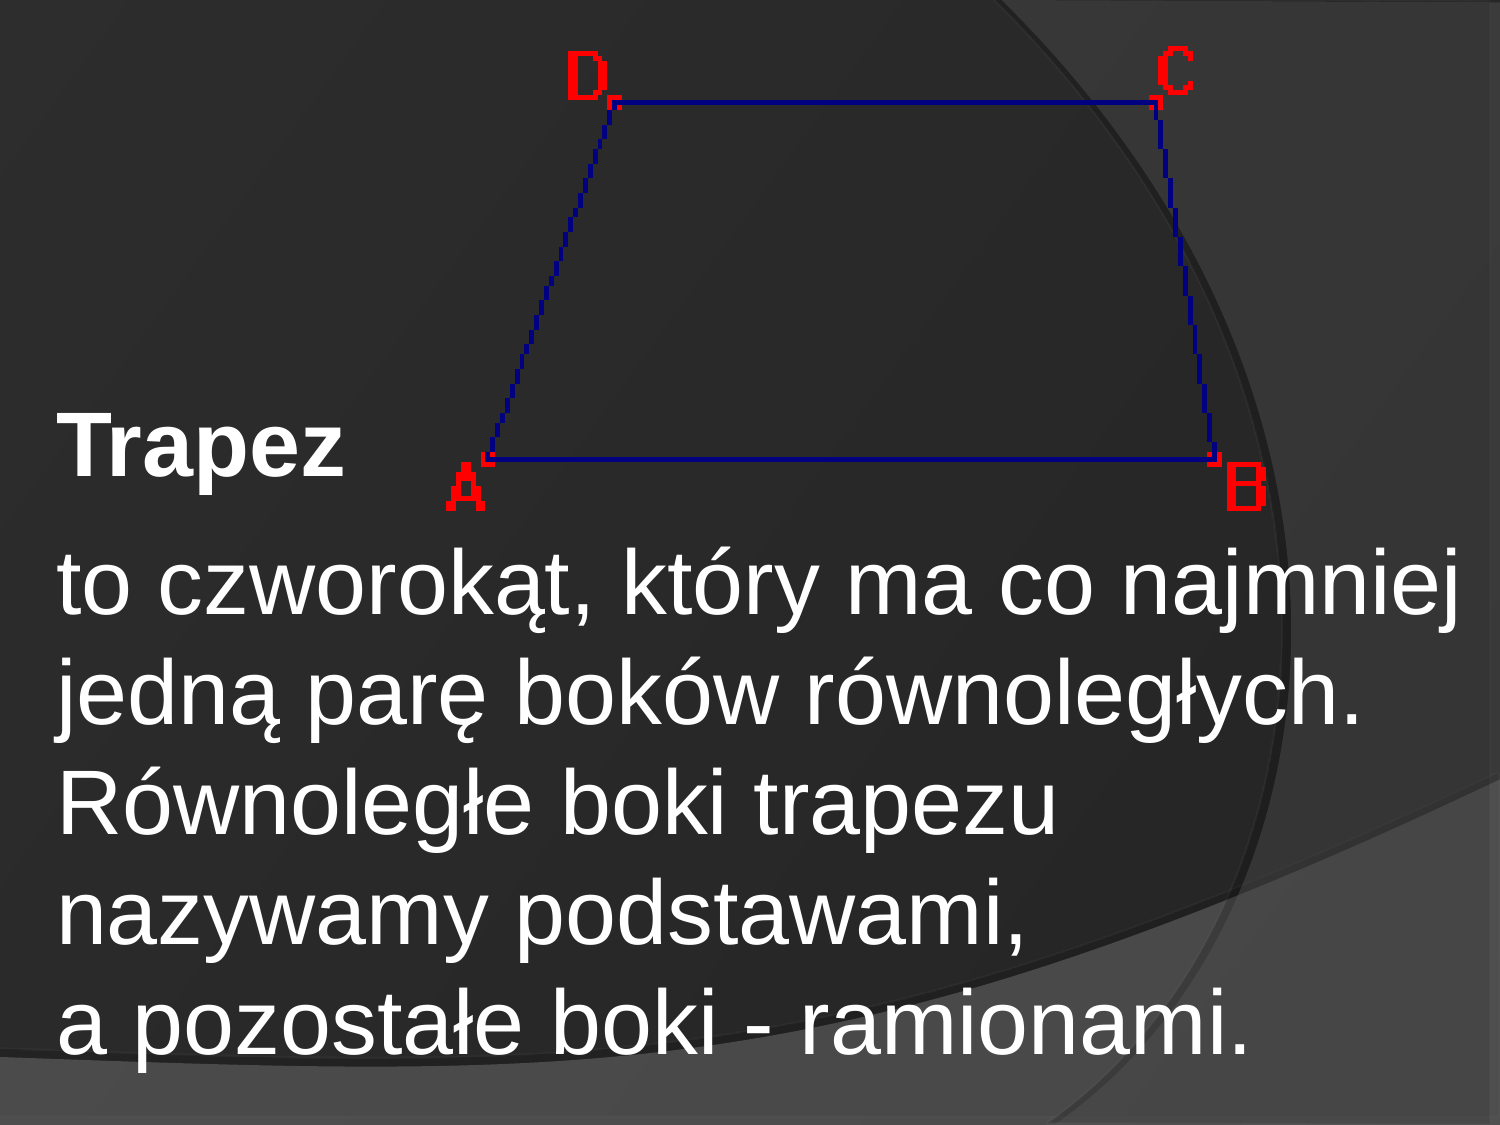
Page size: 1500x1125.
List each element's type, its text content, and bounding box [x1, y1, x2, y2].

text_box to czworokąt, który ma co najmniej jedną parę boków równoległych. Równoległe boki trapezu nazywamy podstawami, a pozostałe boki - ramionami. [41, 515, 1500, 1080]
picture [442, 42, 1276, 516]
text_box Trapez [41, 377, 388, 502]
